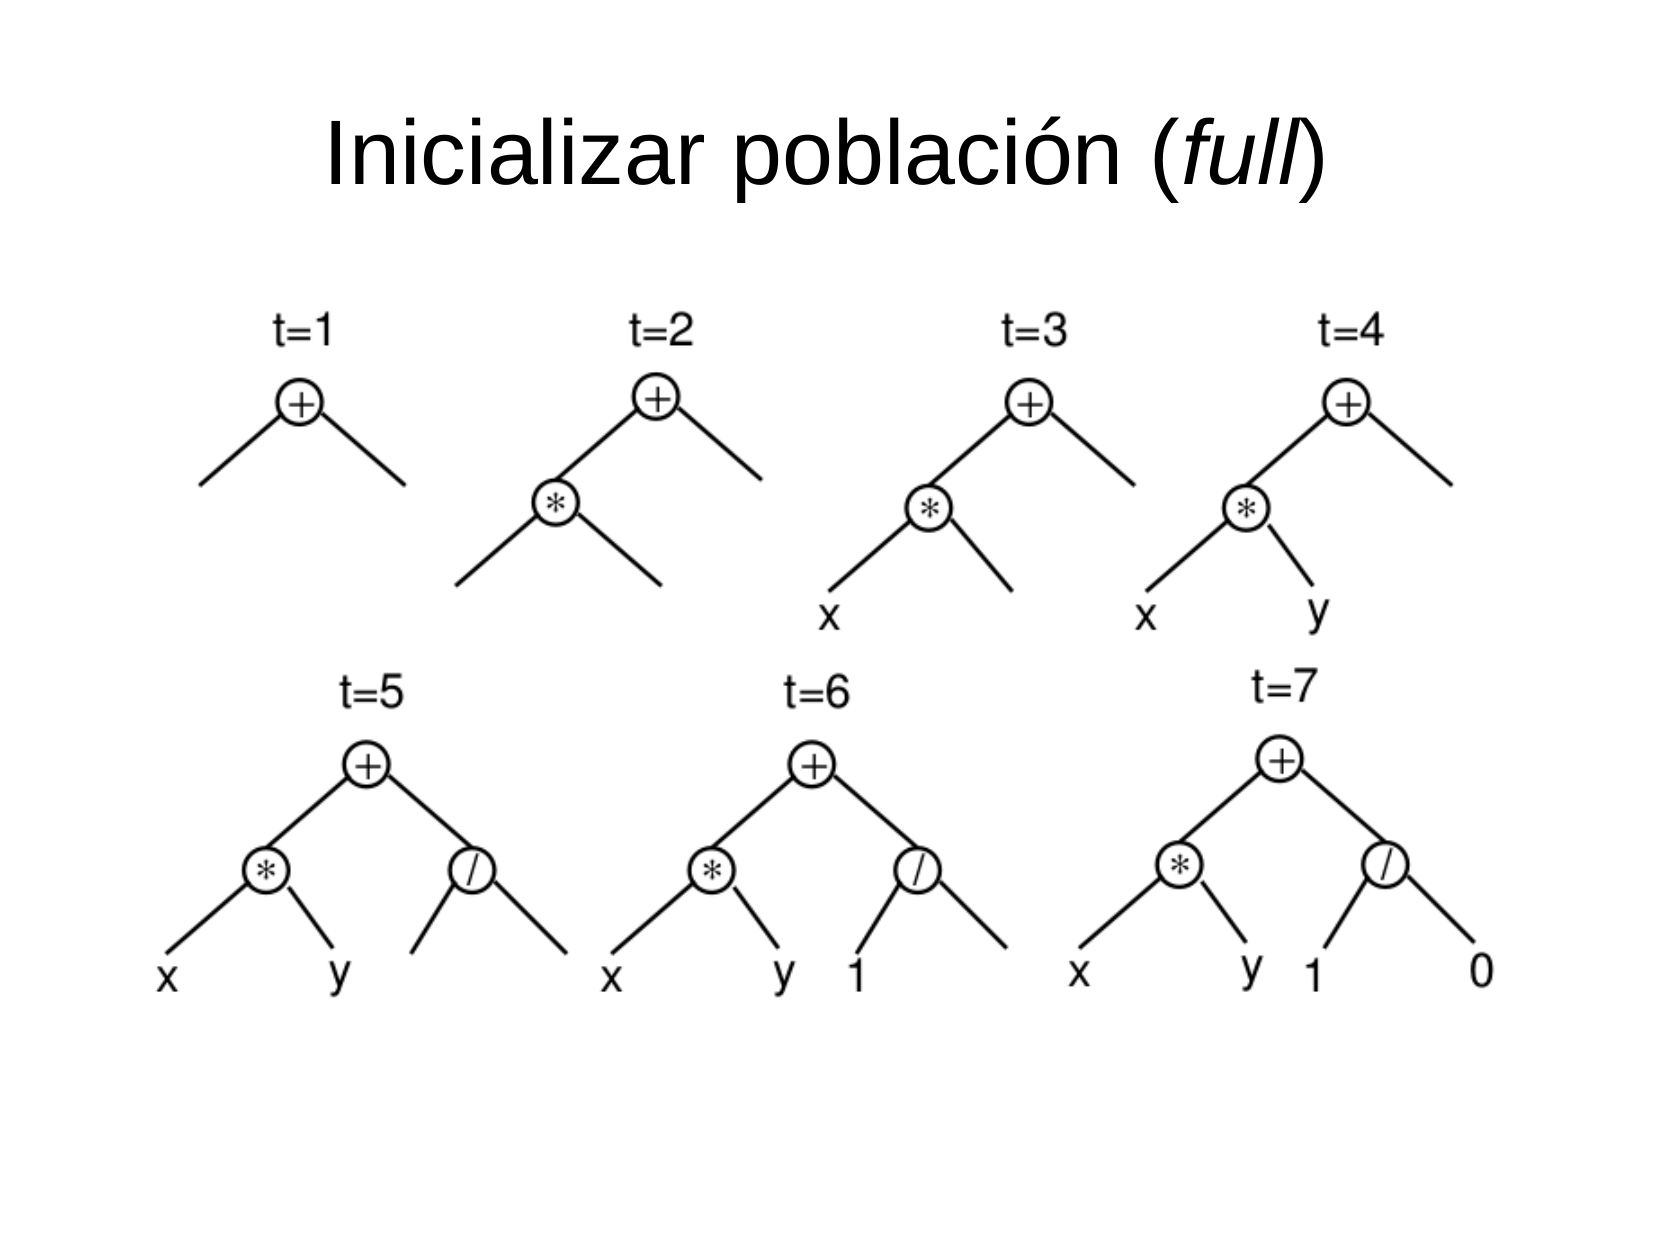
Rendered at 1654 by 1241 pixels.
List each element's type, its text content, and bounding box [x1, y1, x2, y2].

title Inicializar población (full) [82, 49, 1571, 257]
picture [138, 290, 1516, 1010]
